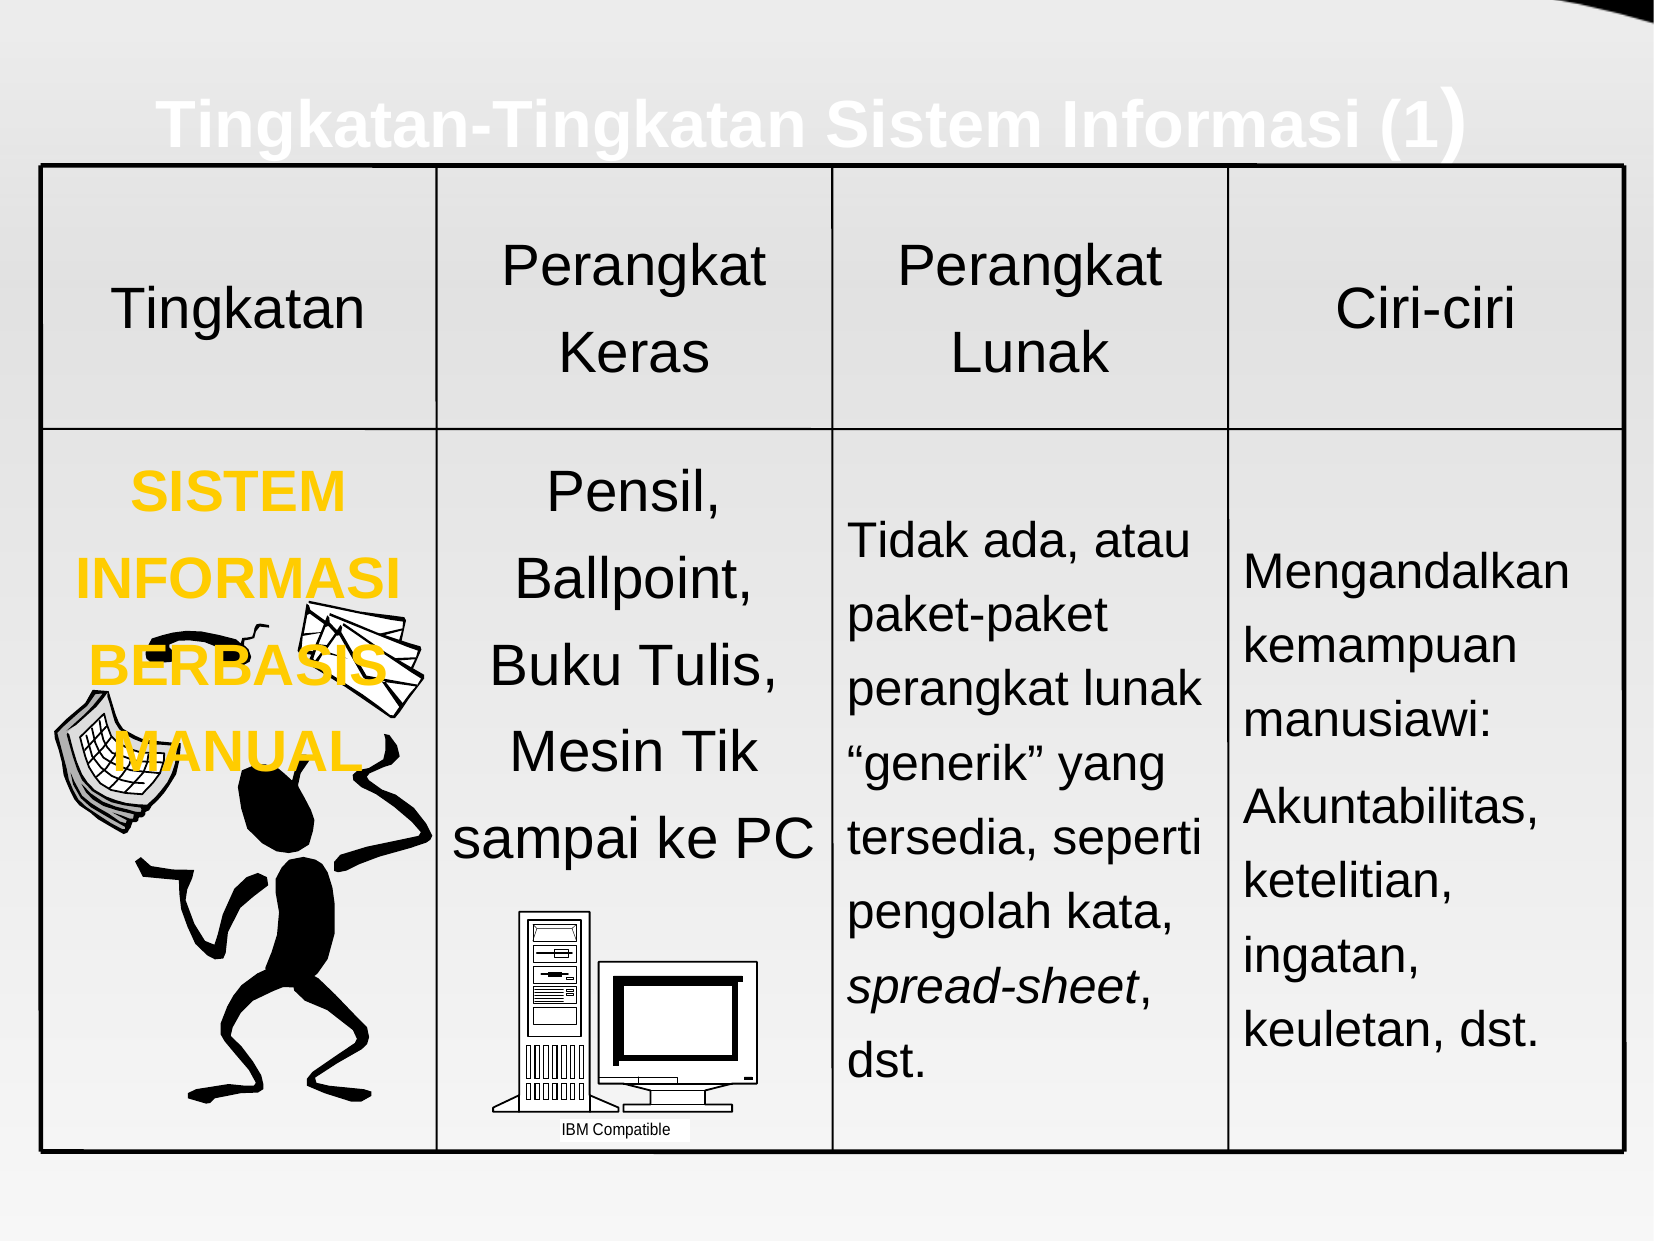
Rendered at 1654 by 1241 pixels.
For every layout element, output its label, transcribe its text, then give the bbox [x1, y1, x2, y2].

text_box Mengandalkan kemampuan manusiawi: Akuntabilitas, ketelitian, ingatan, keuletan, dst. [1230, 431, 1621, 1149]
title Tingkatan-Tingkatan Sistem Informasi (1)‏ [0, 36, 1624, 179]
text_box Perangkat Lunak [834, 168, 1227, 428]
text_box Tidak ada, atau paket-paket perangkat lunak “generik” yang tersedia, seperti pengolah kata, spread-sheet, dst. [834, 431, 1227, 1149]
text_box Tingkatan [43, 168, 435, 427]
chart [487, 906, 763, 1152]
text_box Ciri-ciri [1230, 168, 1621, 428]
text_box Perangkat Keras [438, 168, 831, 428]
text_box SISTEM INFORMASI BERBASIS MANUAL [44, 430, 435, 1149]
picture [0, 0, 1654, 1241]
text_box Pensil, Ballpoint, Buku Tulis, Mesin Tik sampai ke PC [438, 431, 831, 1149]
